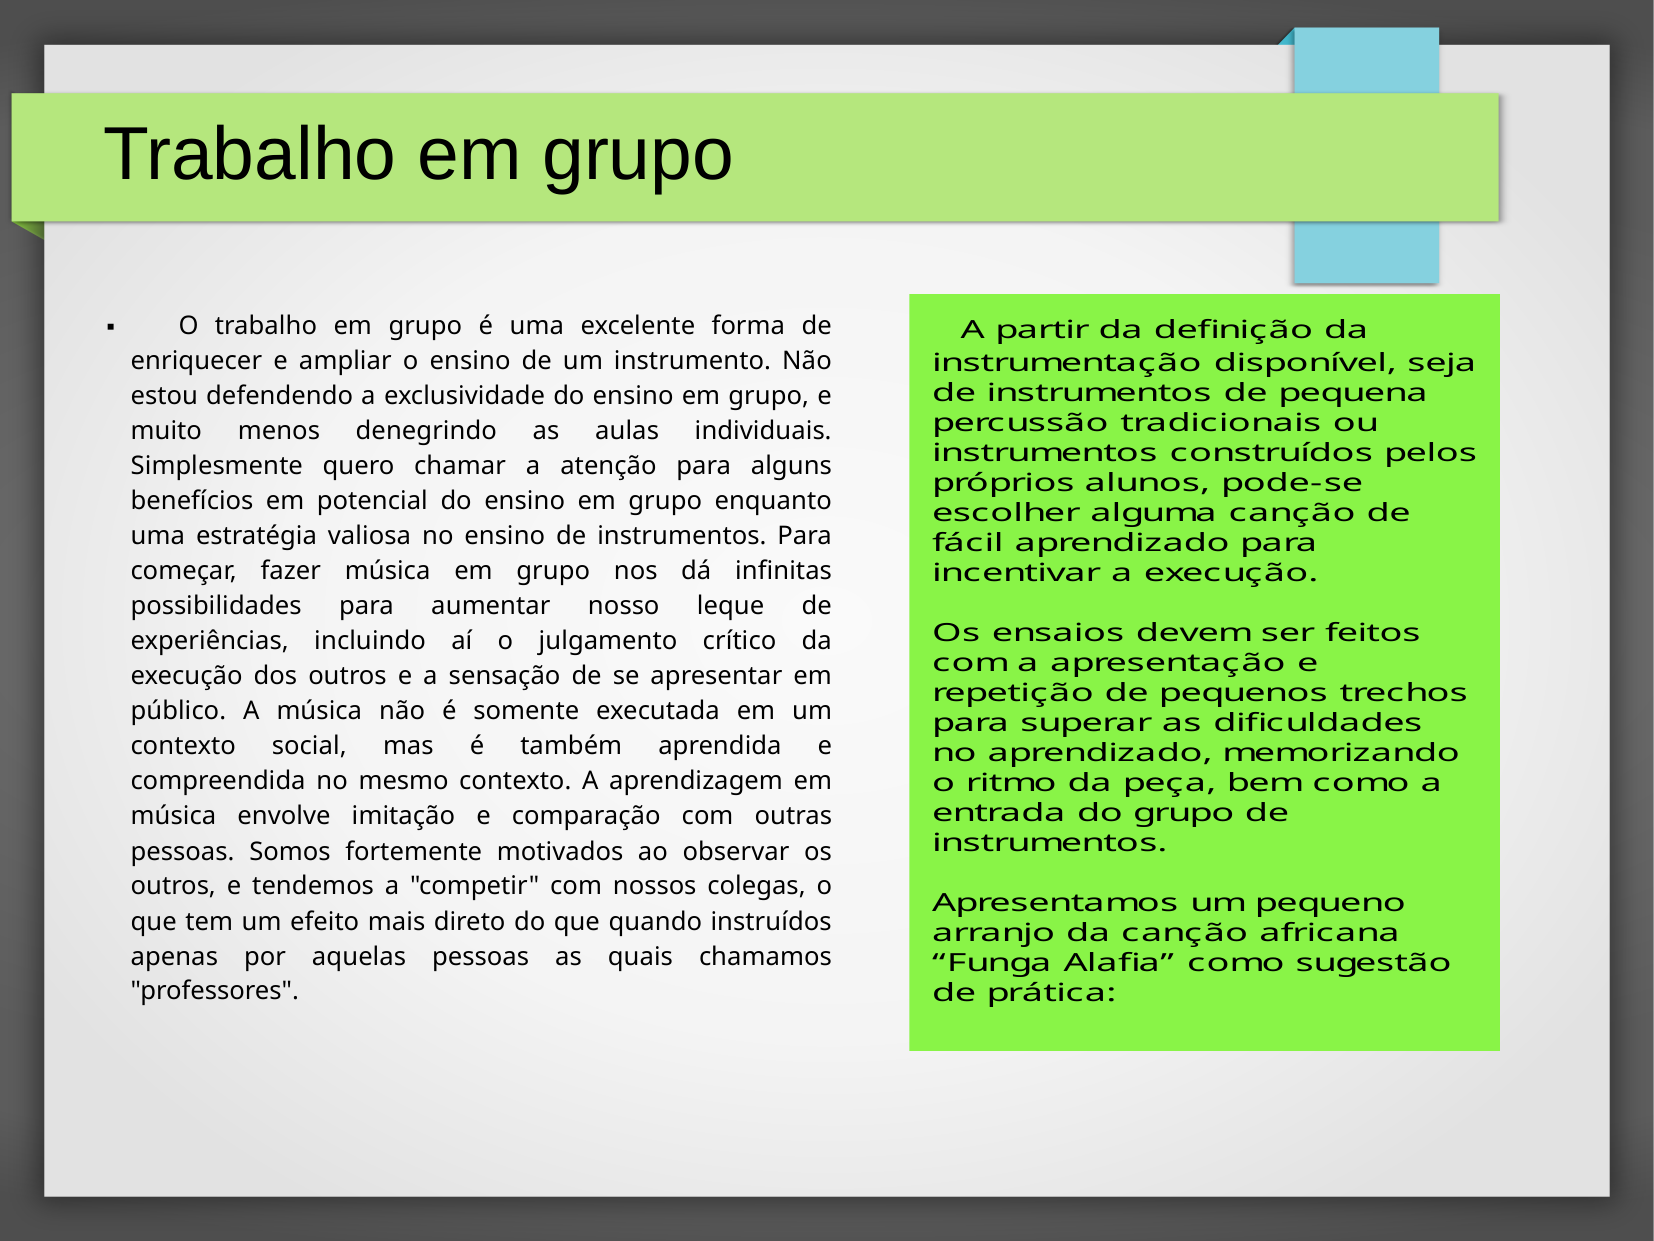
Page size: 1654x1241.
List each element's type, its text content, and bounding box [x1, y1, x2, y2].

list  O trabalho em grupo é uma excelente forma de enriquecer e ampliar o ensino de um instrumento. Não estou defendendo a exclusividade do ensino em grupo, e muito menos denegrindo as aulas individuais. Simplesmente quero chamar a atenção para alguns benefícios em potencial do ensino em grupo enquanto uma estratégia valiosa no ensino de instrumentos. Para começar, fazer música em grupo nos dá infinitas possibilidades para aumentar nosso leque de experiências, incluindo aí o julgamento crítico da execução dos outros e a sensação de se apresentar em público. A música não é somente executada em um contexto social, mas é também aprendida e compreendida no mesmo contexto. A aprendizagem em música envolve imitação e comparação com outras pessoas. Somos fortemente motivados ao observar os outros, e tendemos a "competir" com nossos colegas, o que tem um efeito mais direto do que quando instruídos apenas por aquelas pessoas as quais chamamos "professores". [106, 307, 833, 1027]
picture [0, 0, 1654, 1241]
title Trabalho em grupo [82, 94, 1264, 213]
